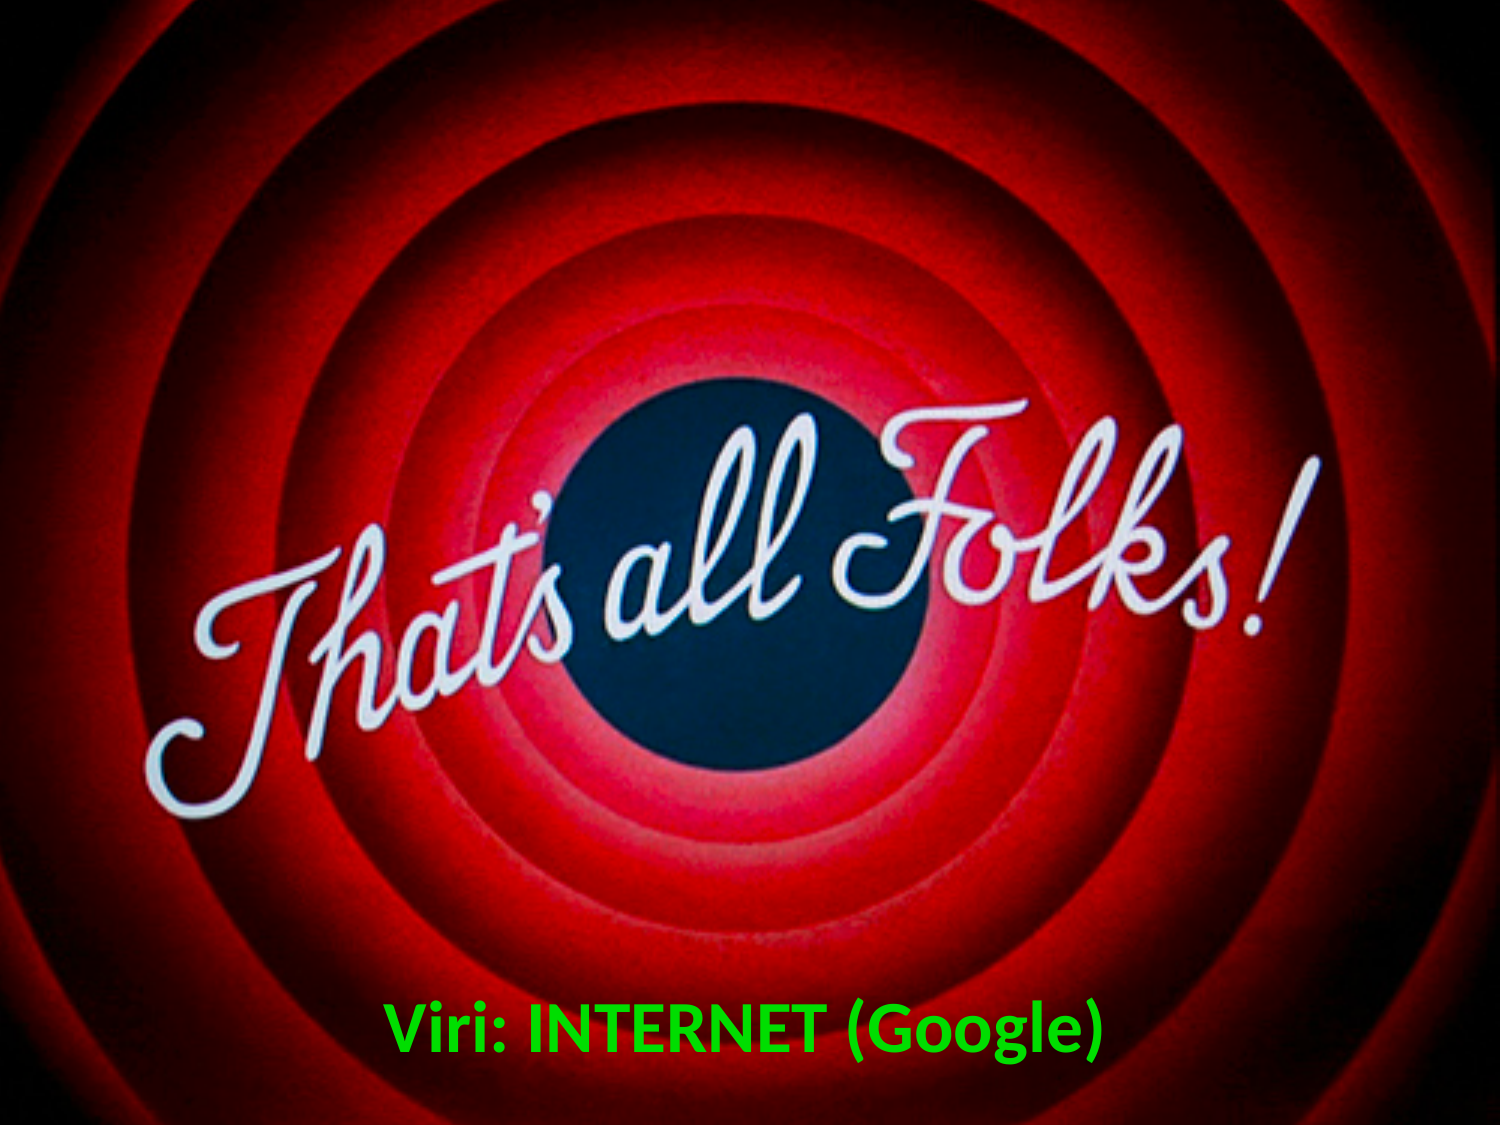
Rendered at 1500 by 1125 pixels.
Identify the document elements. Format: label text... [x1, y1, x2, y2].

picture [0, 0, 1500, 1125]
list Viri: INTERNET (Google) [46, 46, 1444, 1079]
